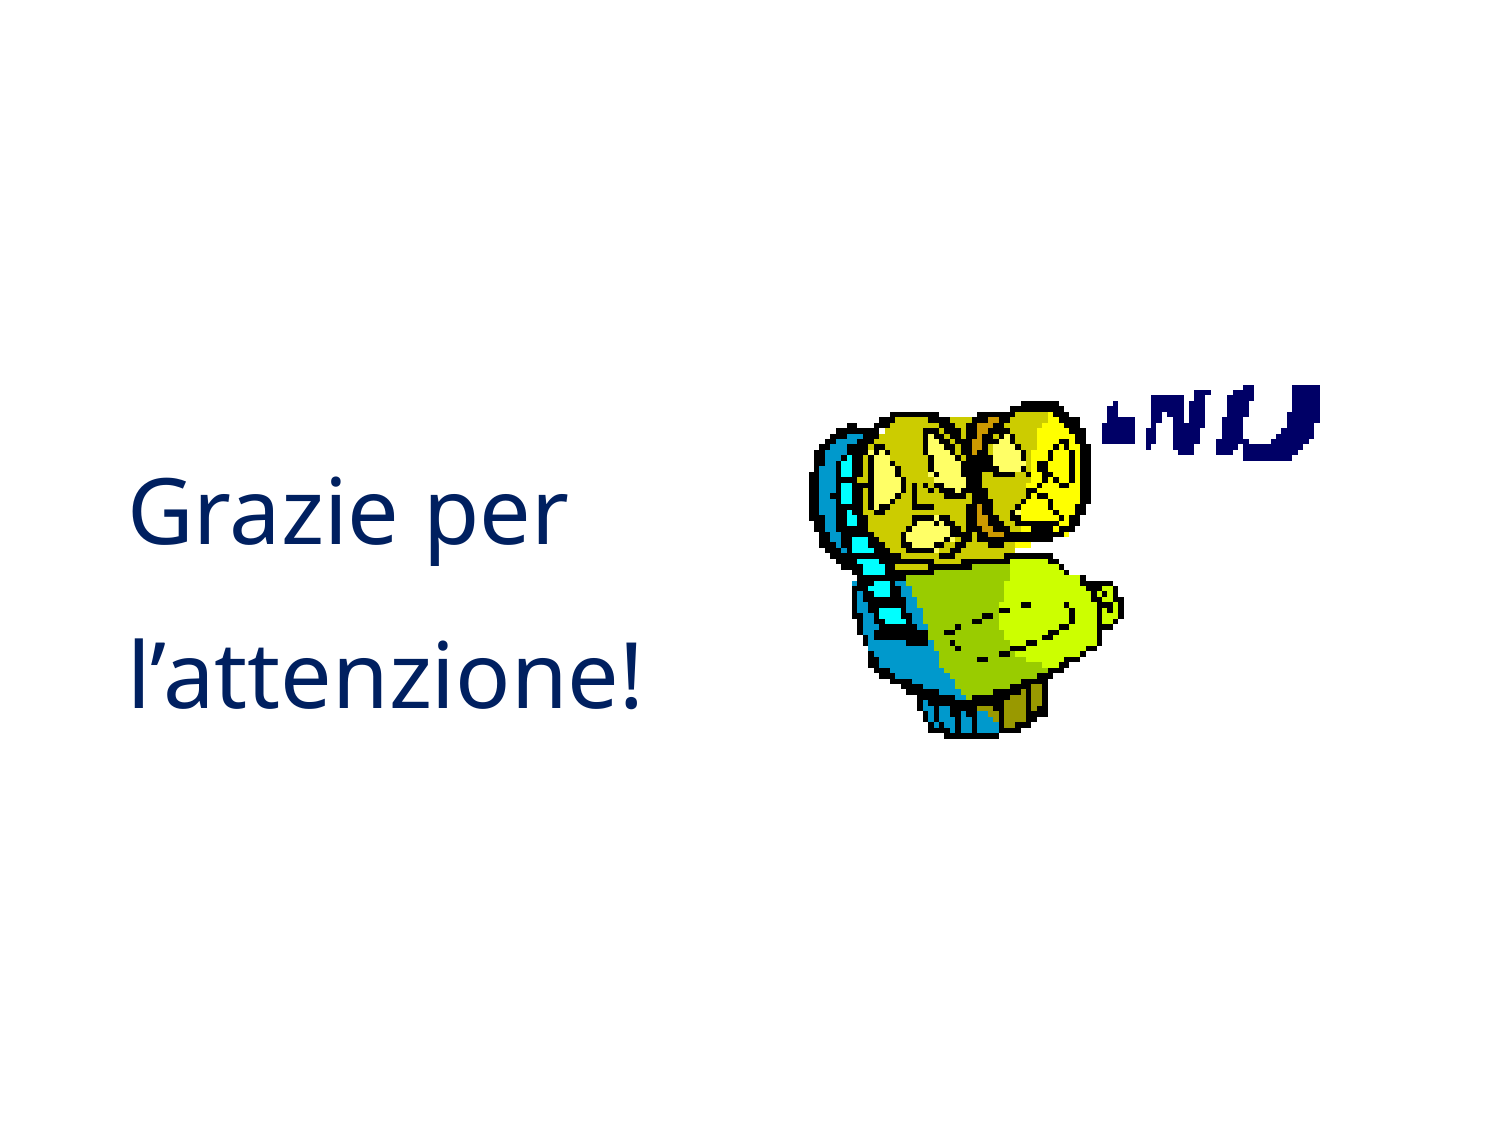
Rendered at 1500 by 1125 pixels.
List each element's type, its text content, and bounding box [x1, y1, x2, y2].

text_box Grazie per l’attenzione! [112, 390, 703, 735]
picture [809, 385, 1320, 739]
